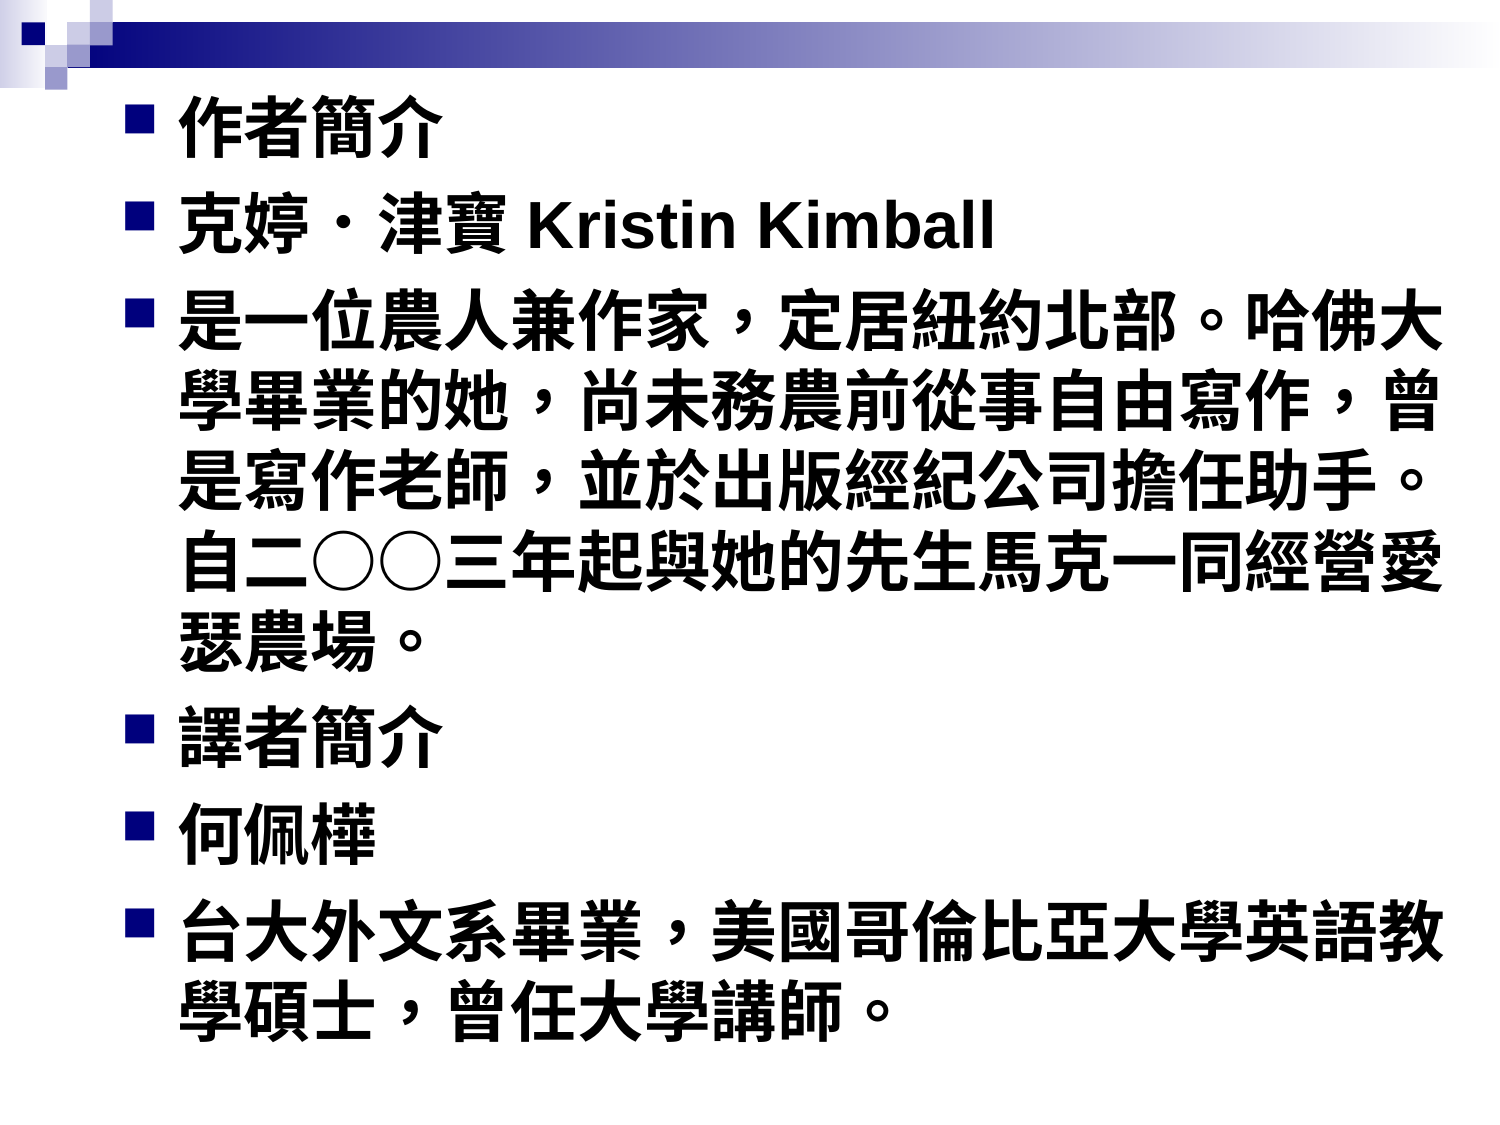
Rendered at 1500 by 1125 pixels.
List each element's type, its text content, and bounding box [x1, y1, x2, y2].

list 作者簡介 克婷．津寶Kristin Kimball 是一位農人兼作家，定居紐約北部。哈佛大學畢業的她，尚未務農前從事自由寫作，曾是寫作老師，並於出版經紀公司擔任助手。自二○○三年起與她的先生馬克一同經營愛瑟農場。 譯者簡介 何佩樺 台大外文系畢業，美國哥倫比亞大學英語教學碩士，曾任大學講師。 [105, 78, 1500, 1125]
